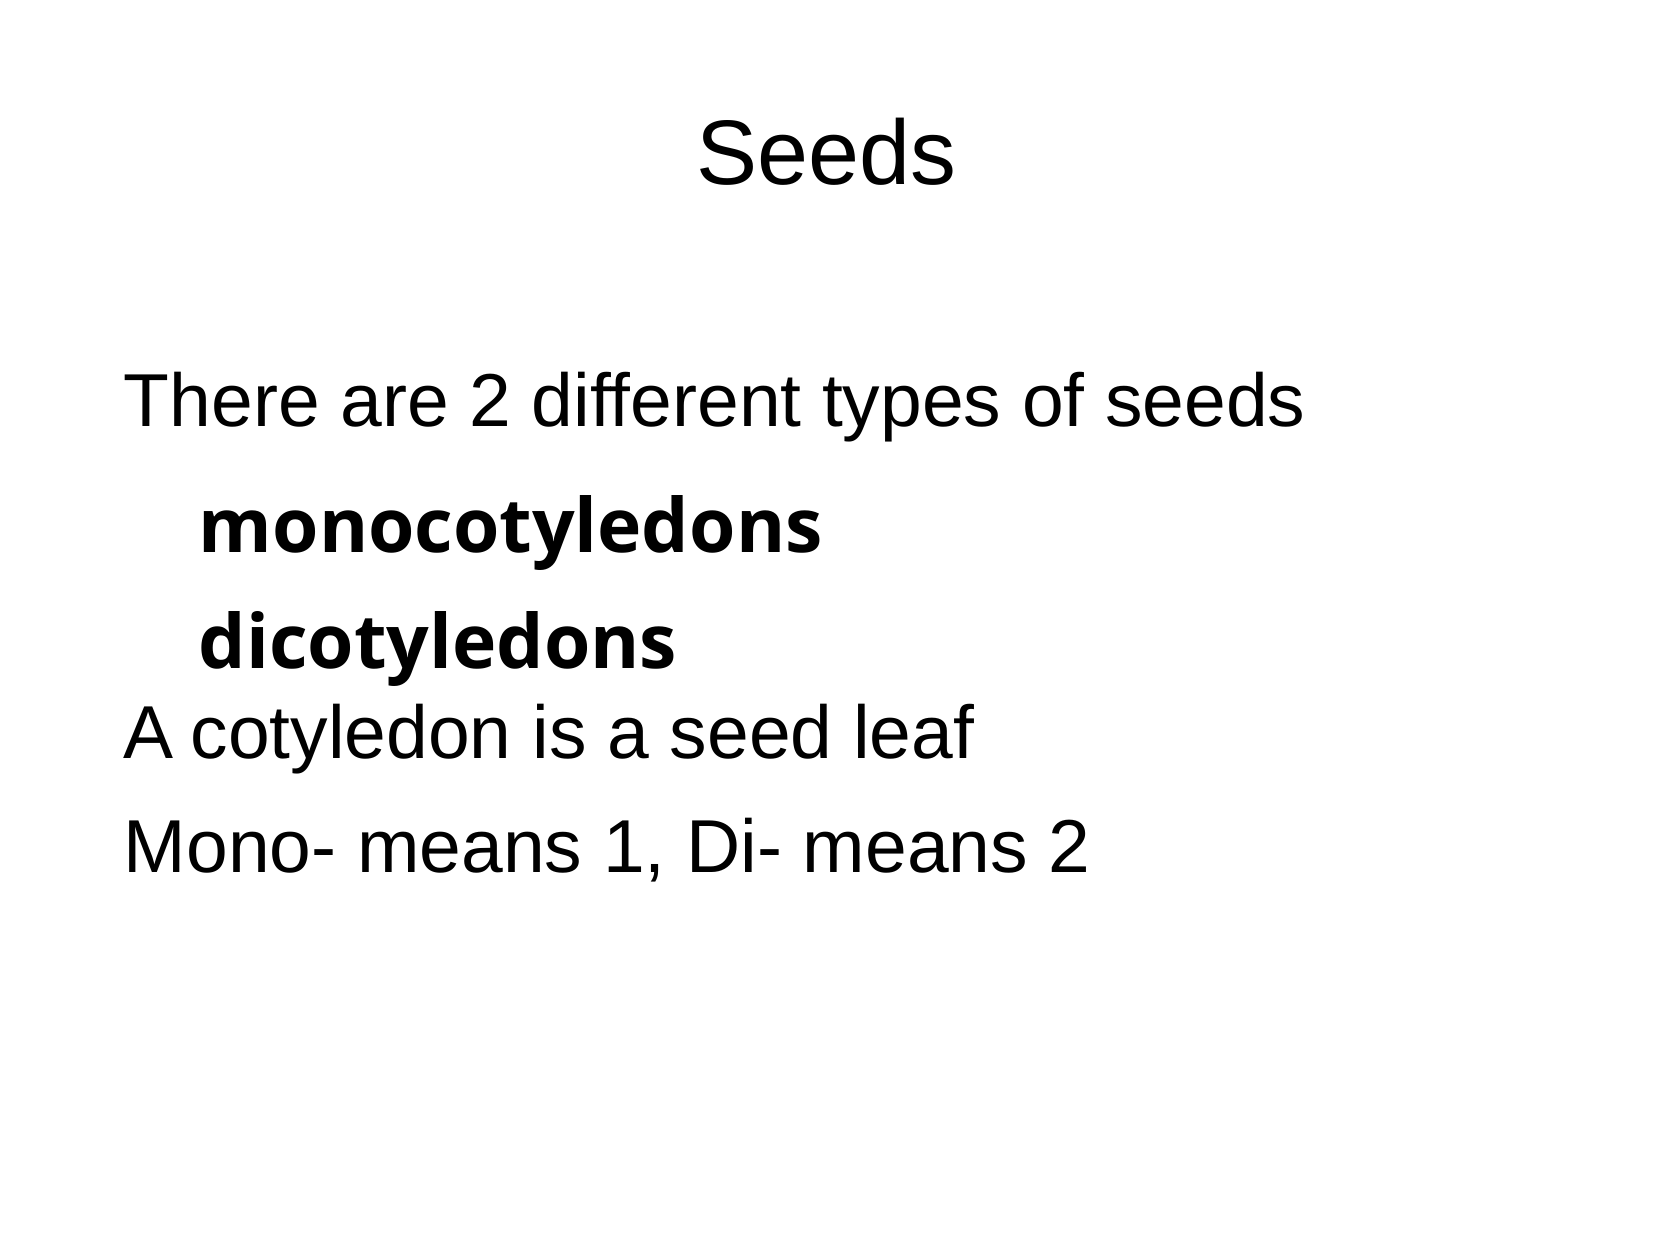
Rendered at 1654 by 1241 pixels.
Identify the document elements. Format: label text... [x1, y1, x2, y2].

list There are 2 different types of seeds monocotyledons dicotyledons A cotyledon is a seed leaf Mono- means 1, Di- means 2 [124, 358, 1530, 1088]
title Seeds [82, 49, 1571, 257]
